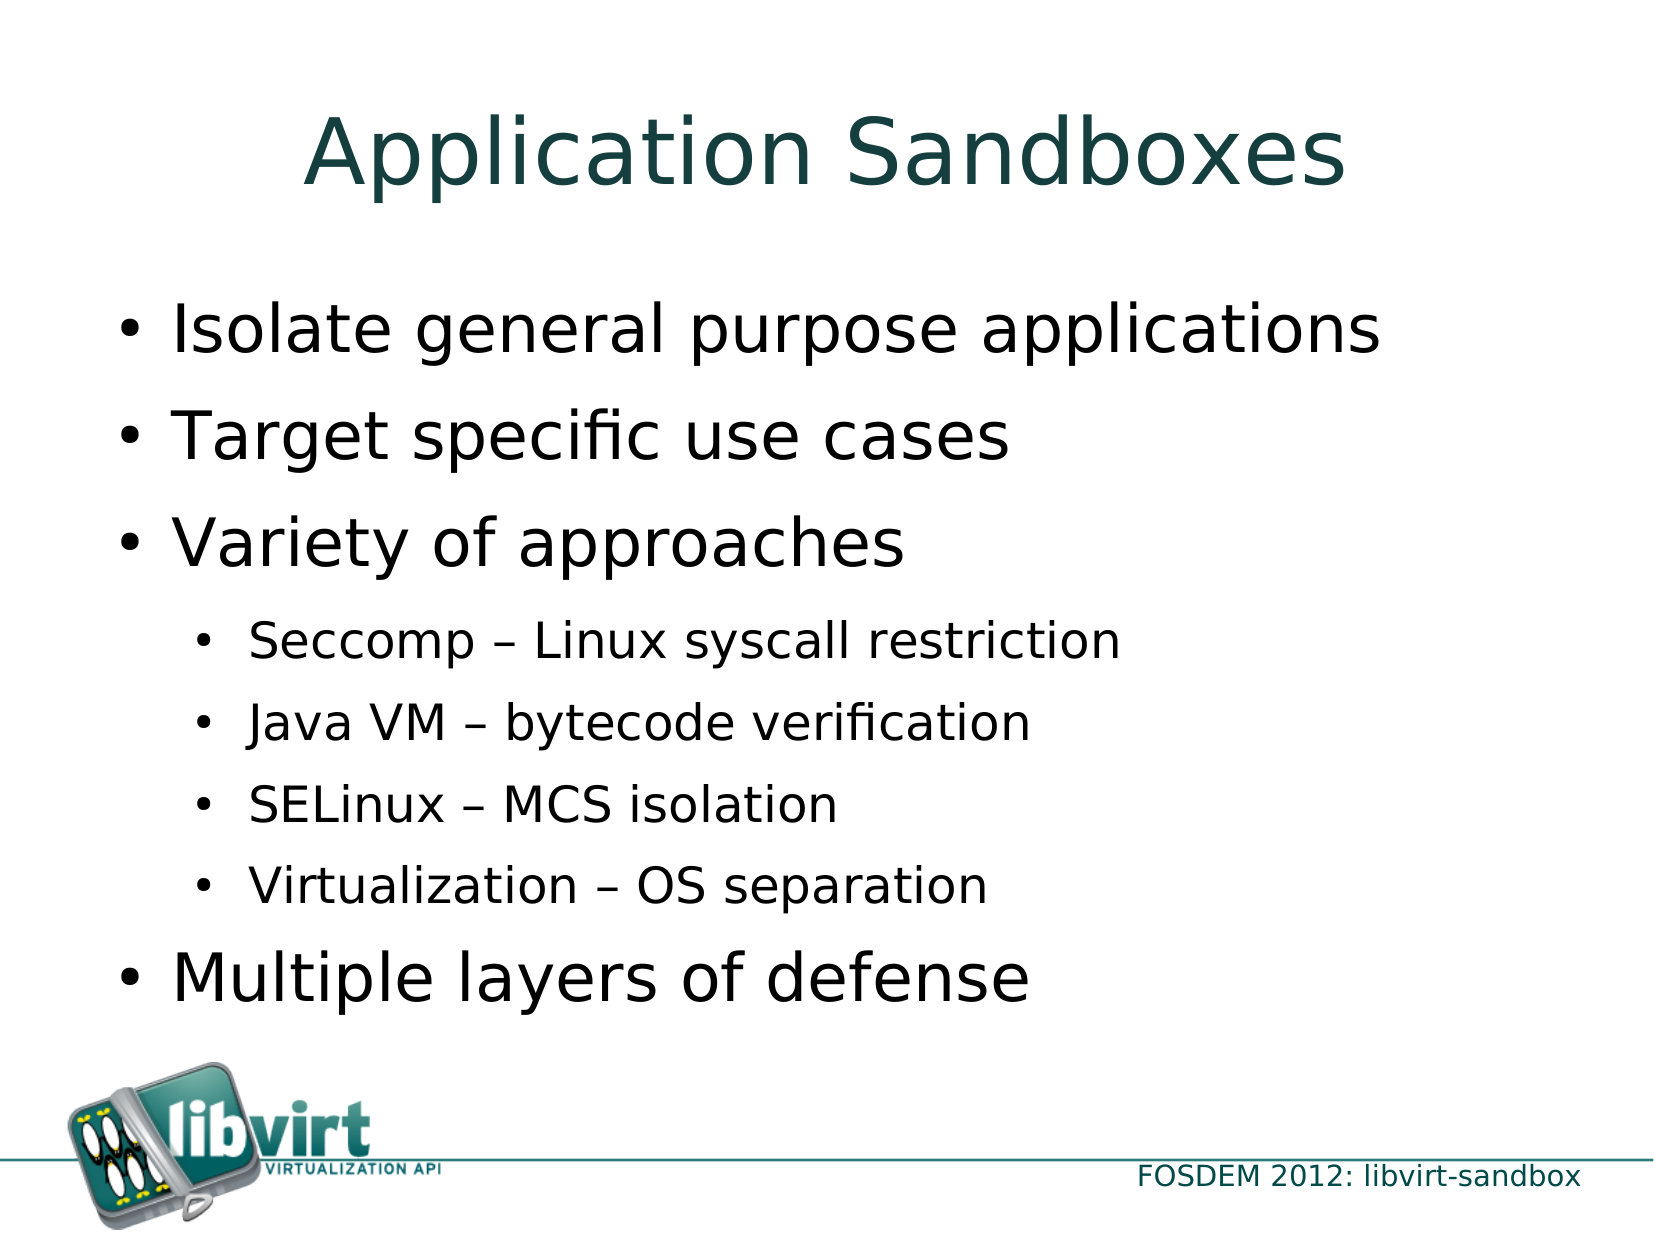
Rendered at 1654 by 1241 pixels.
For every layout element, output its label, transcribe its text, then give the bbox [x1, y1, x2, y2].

list Isolate general purpose applications Target specific use cases Variety of approaches Seccomp – Linux syscall restriction Java VM – bytecode verification SELinux – MCS isolation Virtualization – OS separation Multiple layers of defense [82, 290, 1571, 1062]
title Application Sandboxes [82, 49, 1571, 257]
text_box FOSDEM 2012: libvirt-sandbox [1122, 1151, 1654, 1211]
picture [0, 1062, 1654, 1230]
